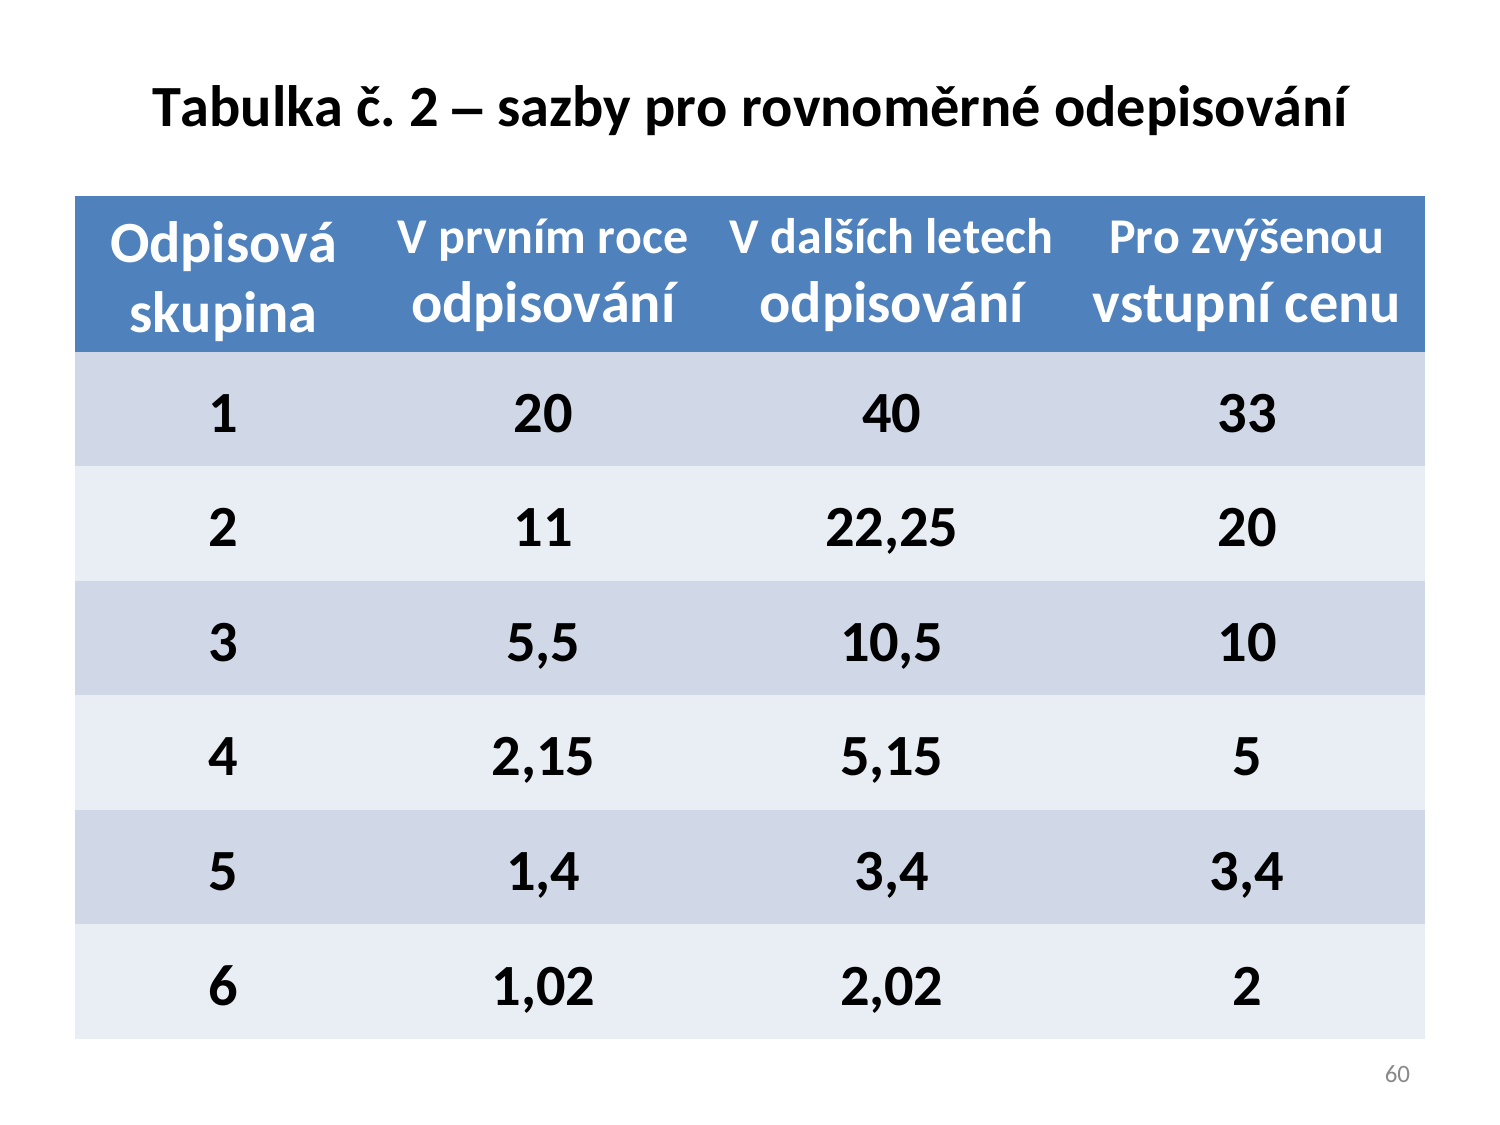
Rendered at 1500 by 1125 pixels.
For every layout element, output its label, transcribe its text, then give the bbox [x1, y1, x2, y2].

table_cell 1,4 [372, 810, 715, 924]
table_cell 2 [1069, 924, 1425, 1039]
table_cell 2 [75, 466, 372, 581]
table_cell 40 [715, 352, 1069, 466]
table_cell 11 [372, 466, 715, 581]
table_cell 33 [1069, 352, 1425, 466]
table_cell 5 [75, 810, 372, 924]
table_cell 5 [1069, 695, 1425, 810]
table_cell 20 [1069, 466, 1425, 581]
table_cell 3 [75, 581, 372, 695]
table_cell 2,02 [715, 924, 1069, 1039]
text_box <číslo> [1074, 1042, 1426, 1103]
table_cell 2,15 [372, 695, 715, 810]
table_cell 5,5 [372, 581, 715, 695]
table_header V dalších letech odpisování [715, 196, 1069, 352]
table_header V prvním roce odpisování [372, 196, 715, 352]
table_cell 3,4 [715, 810, 1069, 924]
table_header Pro zvýšenou vstupní cenu [1069, 196, 1425, 352]
table_cell 4 [75, 695, 372, 810]
table_header Odpisová skupina [75, 196, 372, 352]
table_cell 3,4 [1069, 810, 1425, 924]
table_cell 10,5 [715, 581, 1069, 695]
title Tabulka č. 2 ‒ sazby pro rovnoměrné odepisování [75, 45, 1426, 161]
table_cell 22,25 [715, 466, 1069, 581]
table_cell 1 [75, 352, 372, 466]
table_cell 1,02 [372, 924, 715, 1039]
table_cell 5,15 [715, 695, 1069, 810]
table_cell 20 [372, 352, 715, 466]
table_cell 6 [75, 924, 372, 1039]
table_cell 10 [1069, 581, 1425, 695]
